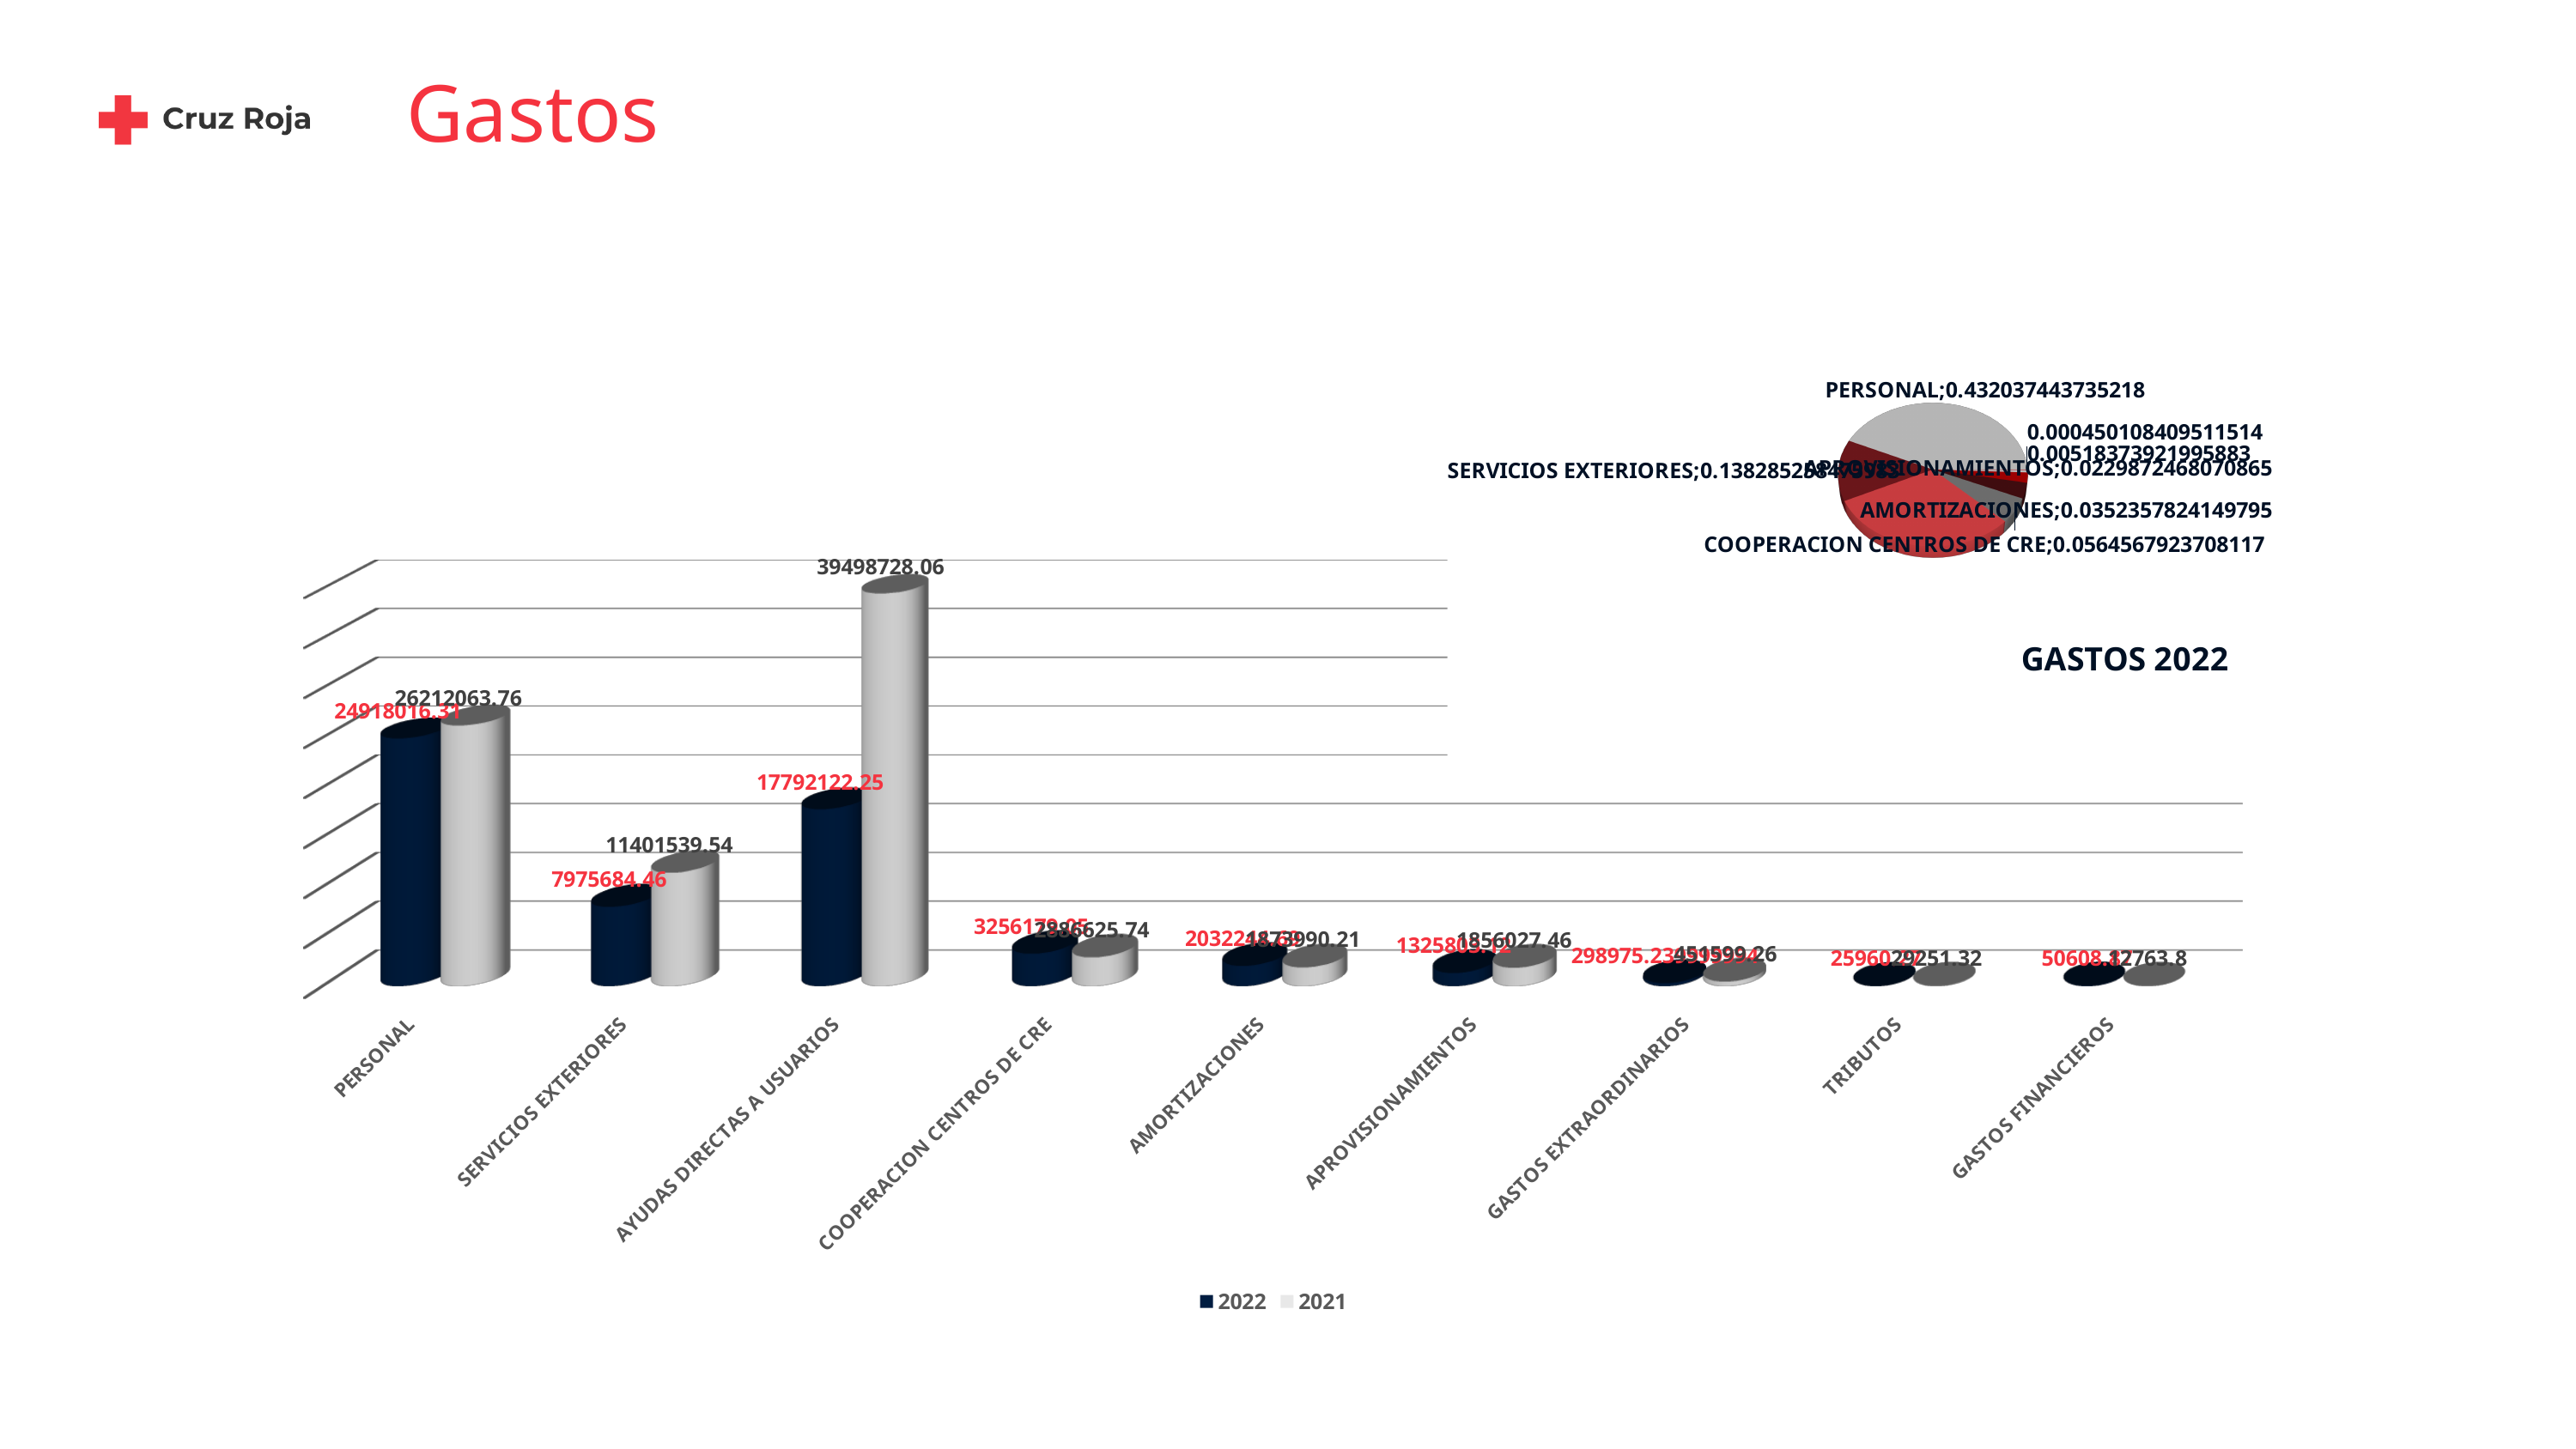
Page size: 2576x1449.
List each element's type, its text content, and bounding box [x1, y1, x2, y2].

text_box Gastos [393, 75, 2501, 165]
chart [0, 164, 2576, 1322]
